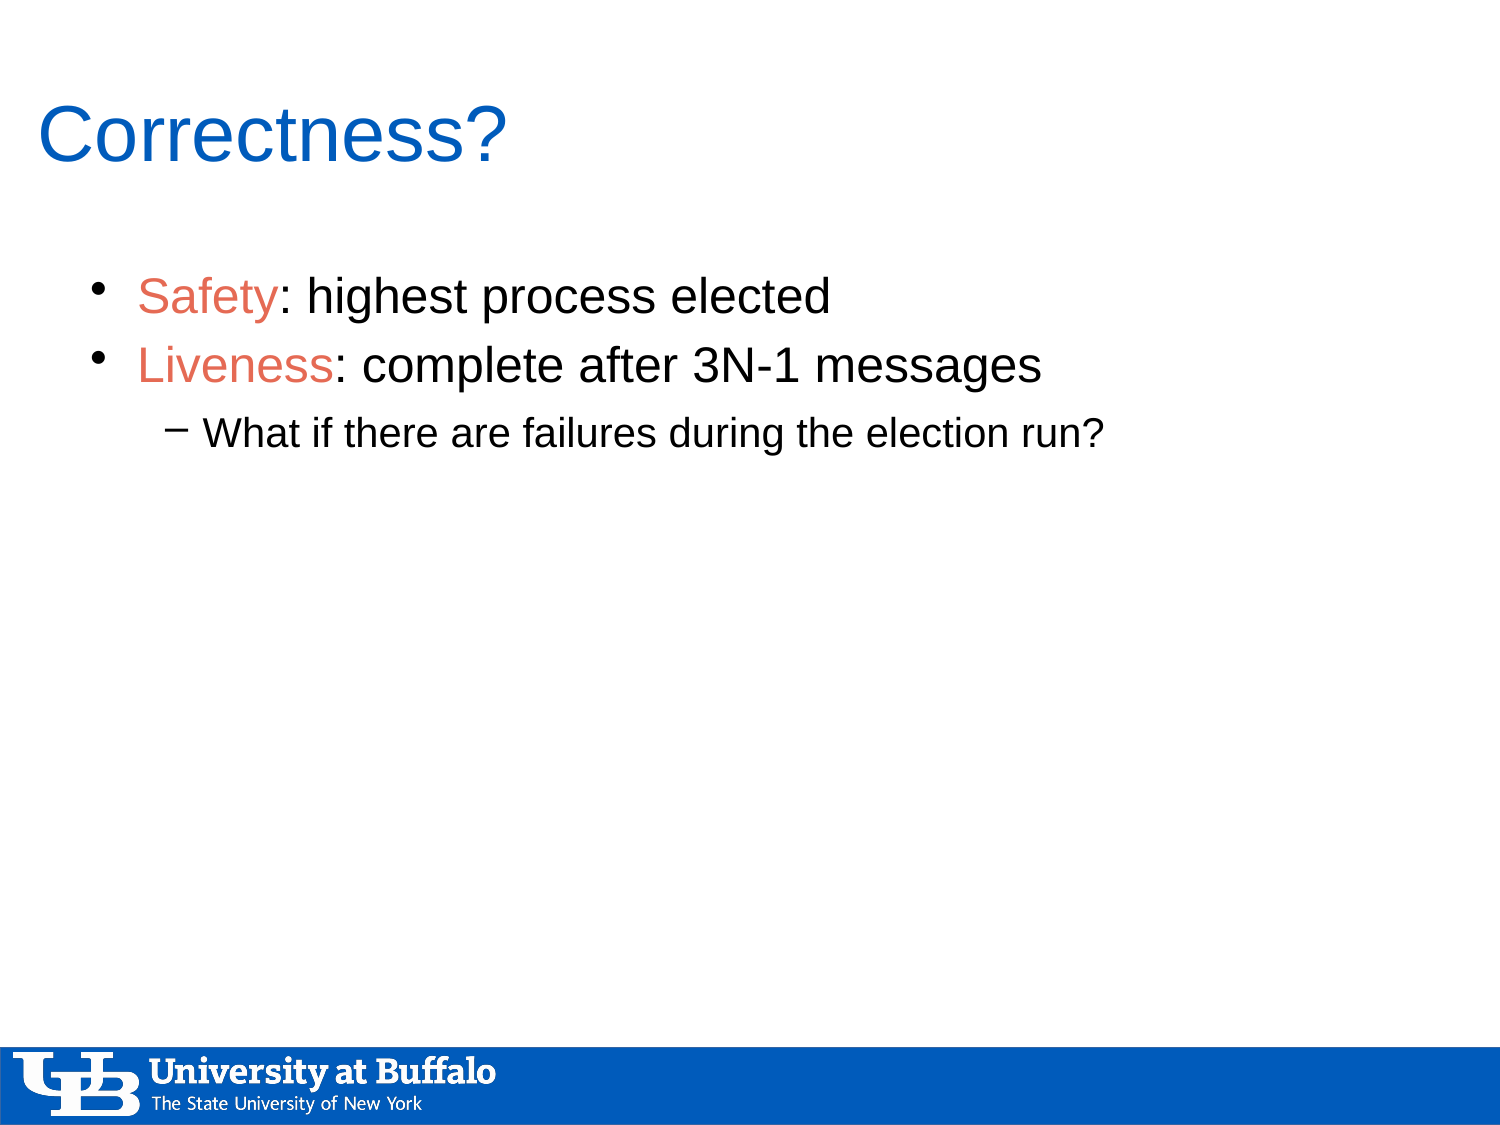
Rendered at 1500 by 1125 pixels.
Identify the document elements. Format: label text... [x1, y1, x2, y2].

list Safety: highest process elected Liveness: complete after 3N-1 messages What if there are failures during the election run? [75, 263, 1425, 916]
picture [13, 1052, 496, 1116]
title Correctness? [37, 40, 1388, 228]
